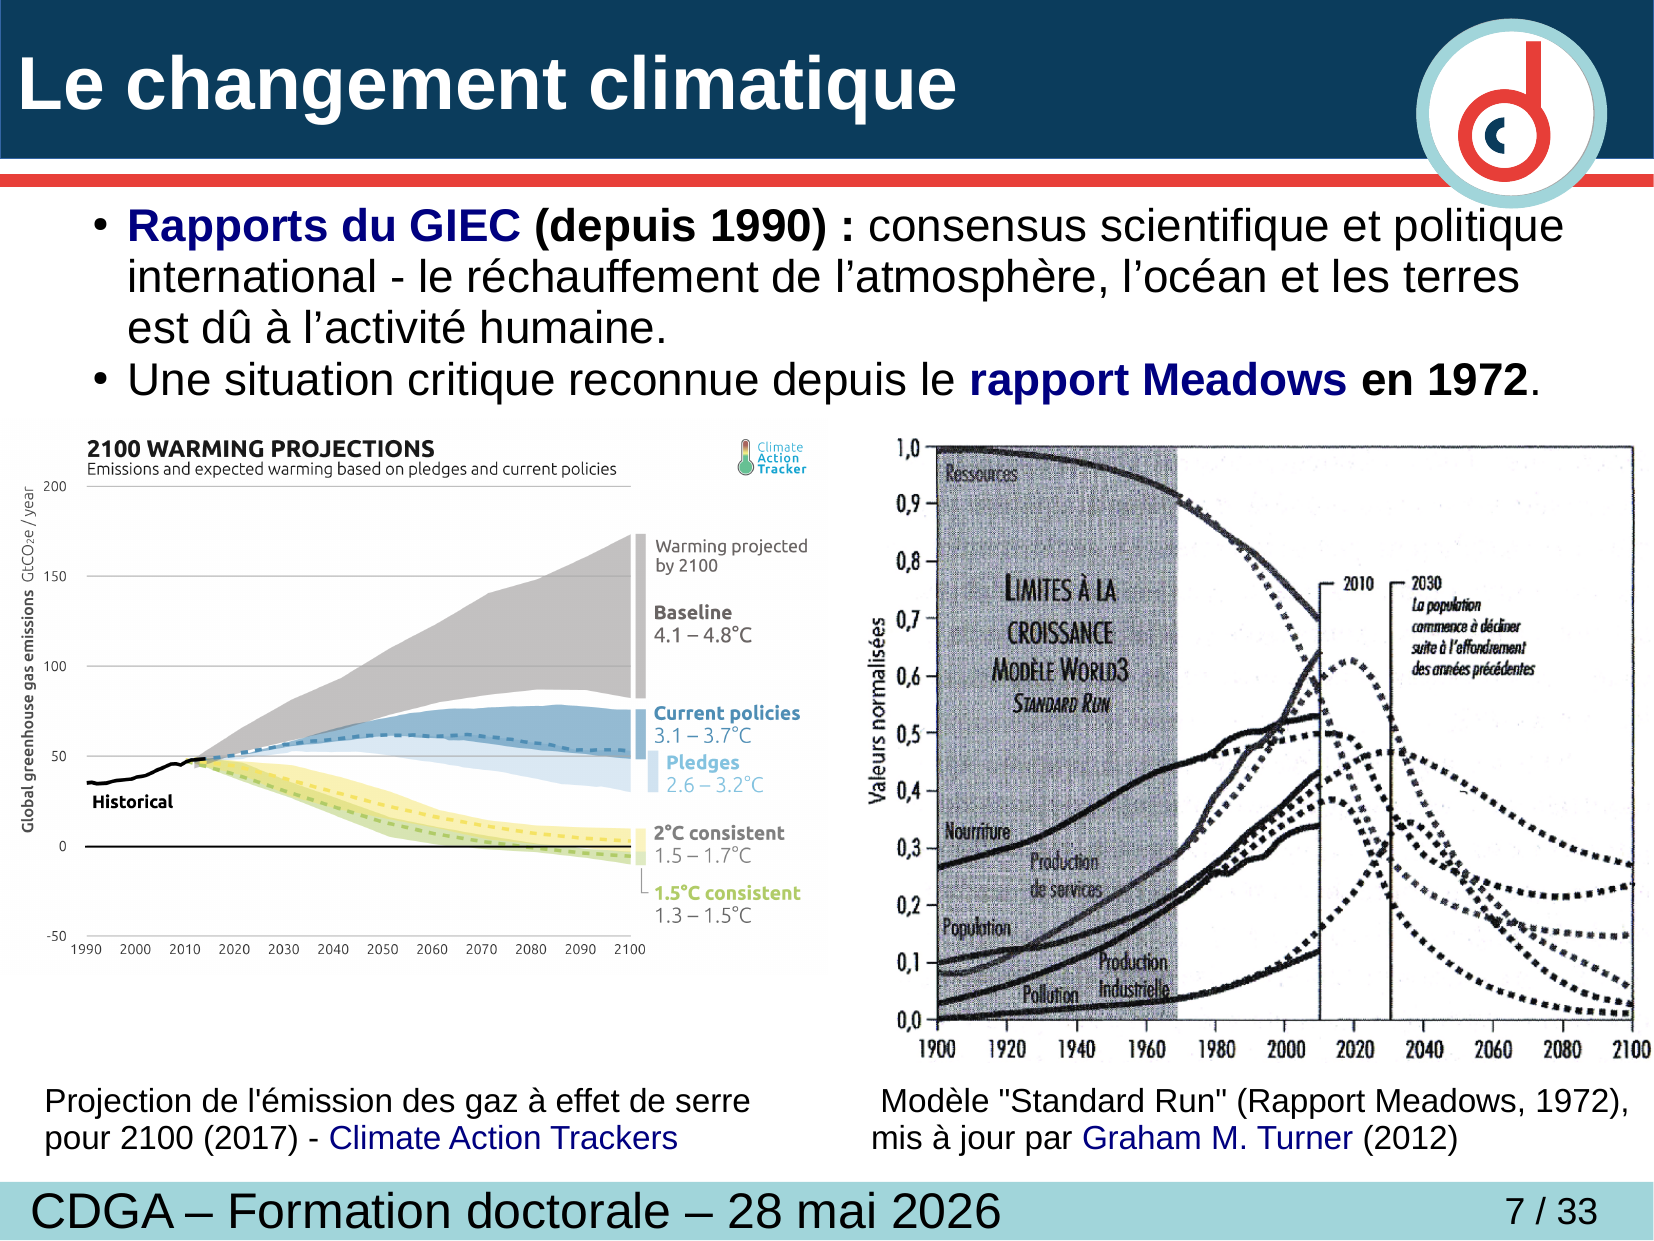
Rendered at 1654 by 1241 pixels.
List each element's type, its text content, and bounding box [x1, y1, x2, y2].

picture [0, 418, 828, 975]
title Le changement climatique [17, 11, 1412, 159]
picture [858, 435, 1654, 1063]
text_box Projection de l'émission des gaz à effet de serre pour 2100 (2017) - Climate Action Trackers [29, 1074, 798, 1174]
subtitle Rapports du GIEC (depuis 1990) : consensus scientifique et politique international - le réchauffement de l’atmosphère, l’océan et les terres est dû à l’activité humaine. Une situation critique reconnue depuis le rapport Meadows en 1972. [92, 199, 1581, 406]
text_box Modèle "Standard Run" (Rapport Meadows, 1972), mis à jour par Graham M. Turner (2012) [856, 1074, 1654, 1193]
